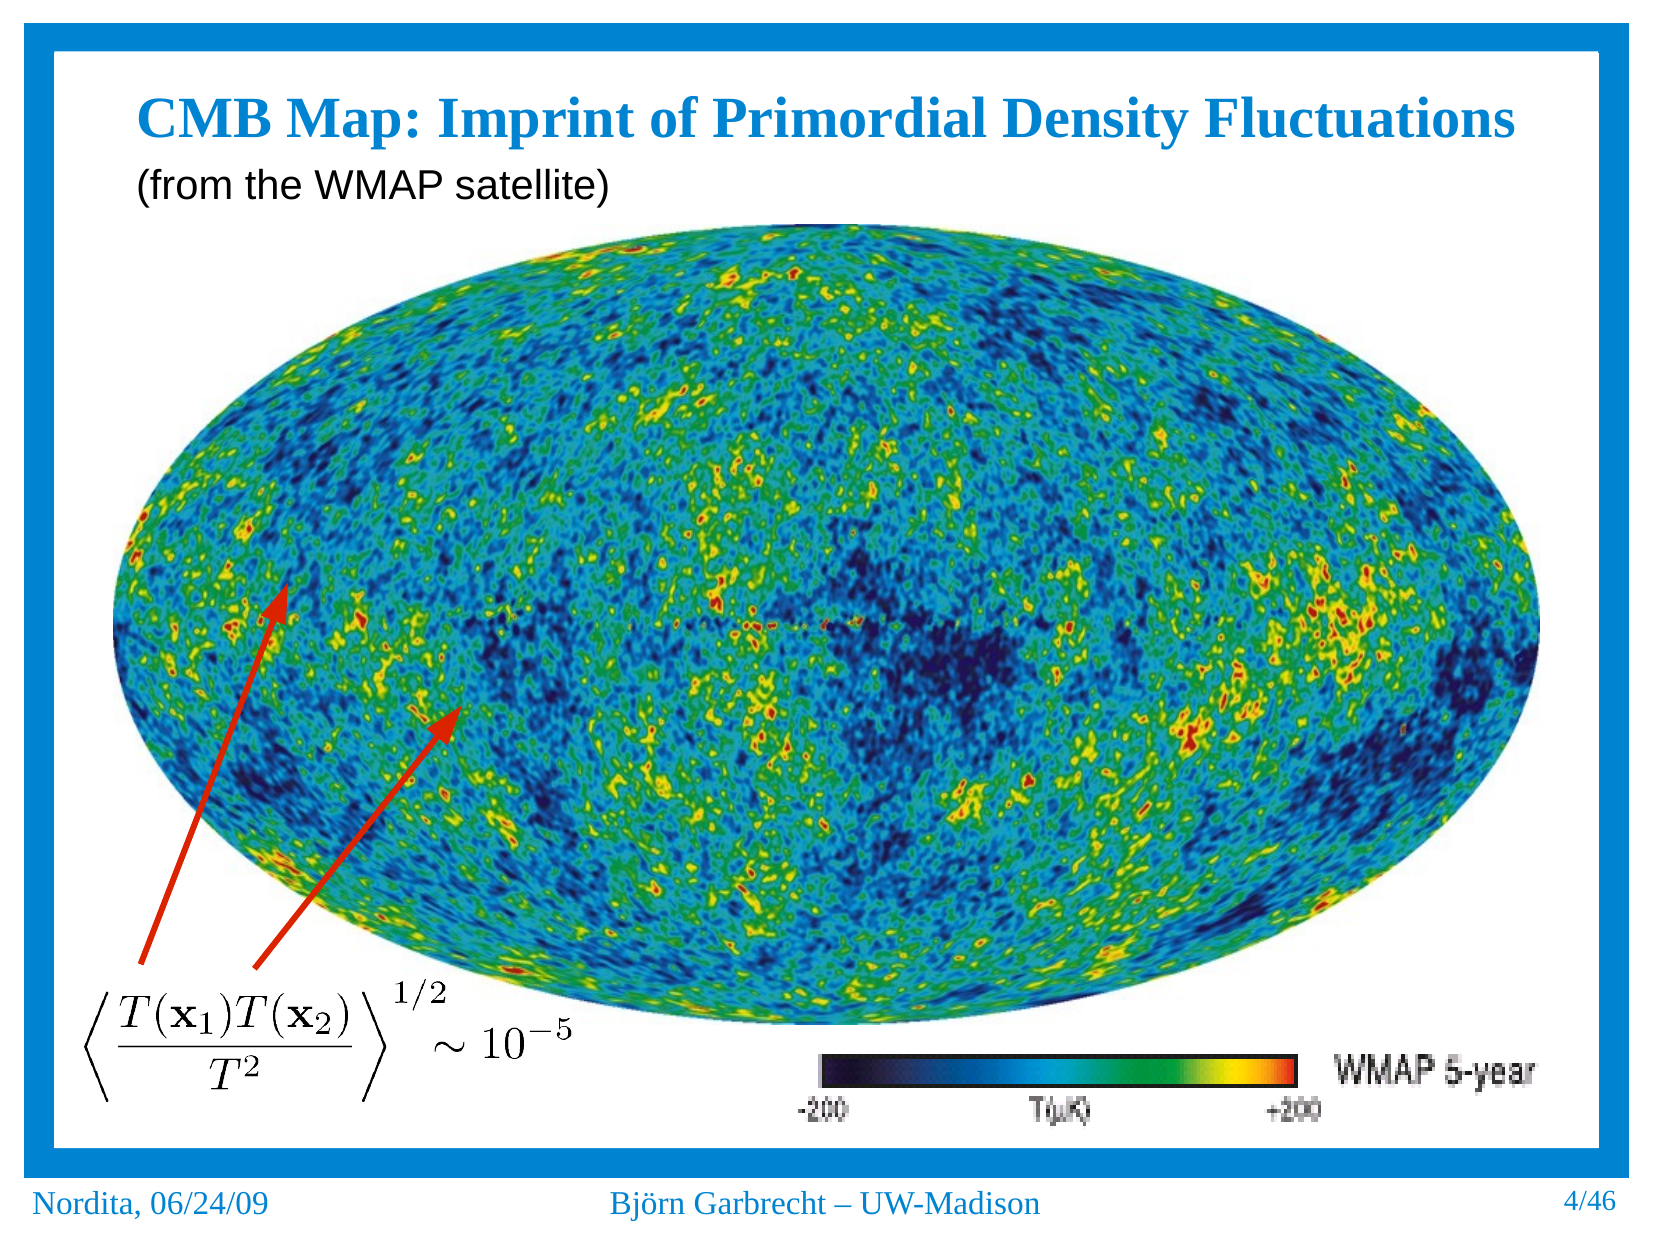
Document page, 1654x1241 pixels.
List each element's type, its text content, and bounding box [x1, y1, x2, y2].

picture [782, 1034, 1556, 1143]
text_box (from the WMAP satellite) [121, 154, 626, 222]
picture [75, 224, 1540, 1106]
title CMB Map: Imprint of Primordial Density Fluctuations [81, 21, 1572, 214]
text_box [54, 51, 1599, 1149]
